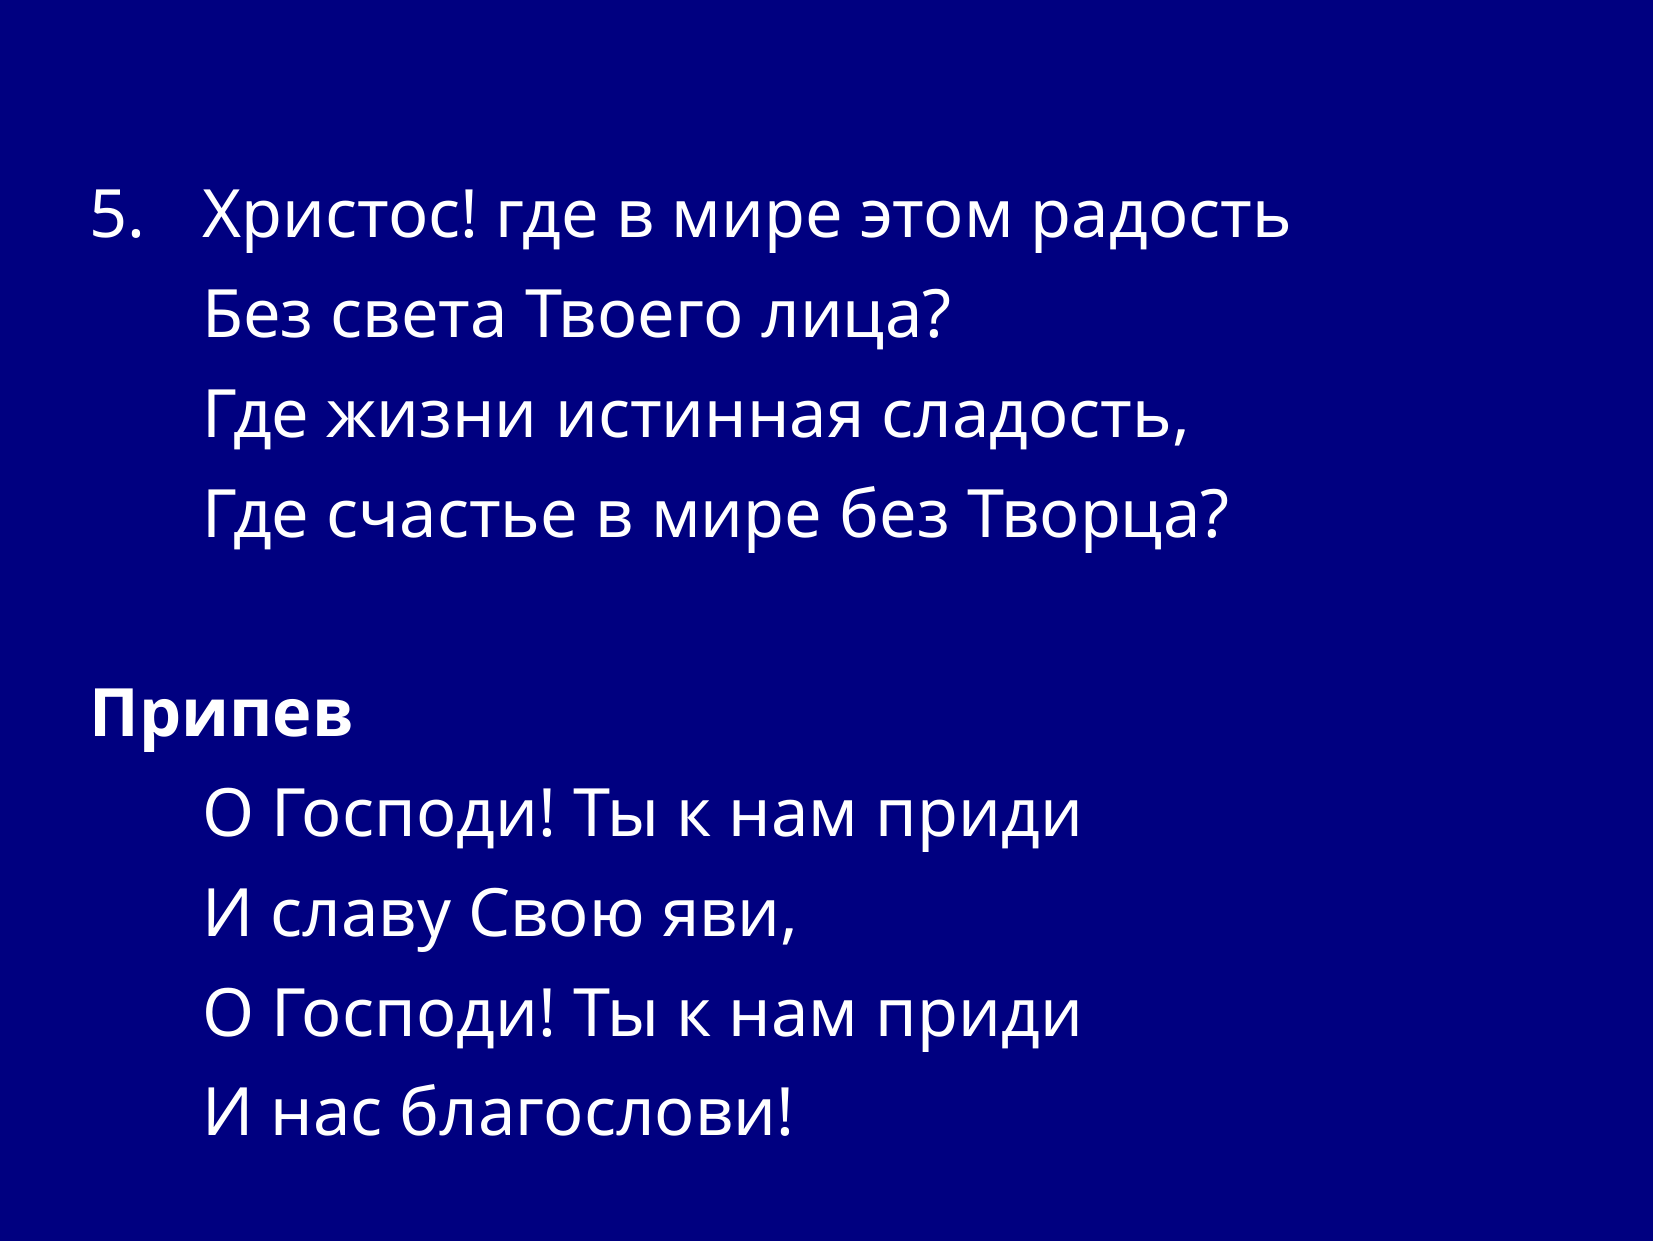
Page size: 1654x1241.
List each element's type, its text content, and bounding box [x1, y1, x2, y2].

text_box 5. Христос! где в мире этом радость Без света Твоего лица? Где жизни истинная сладость, Где счастье в мире без Творца? Припев О Господи! Ты к нам приди И славу Свою яви, О Господи! Ты к нам приди И нас благослови! [75, 150, 1576, 1163]
